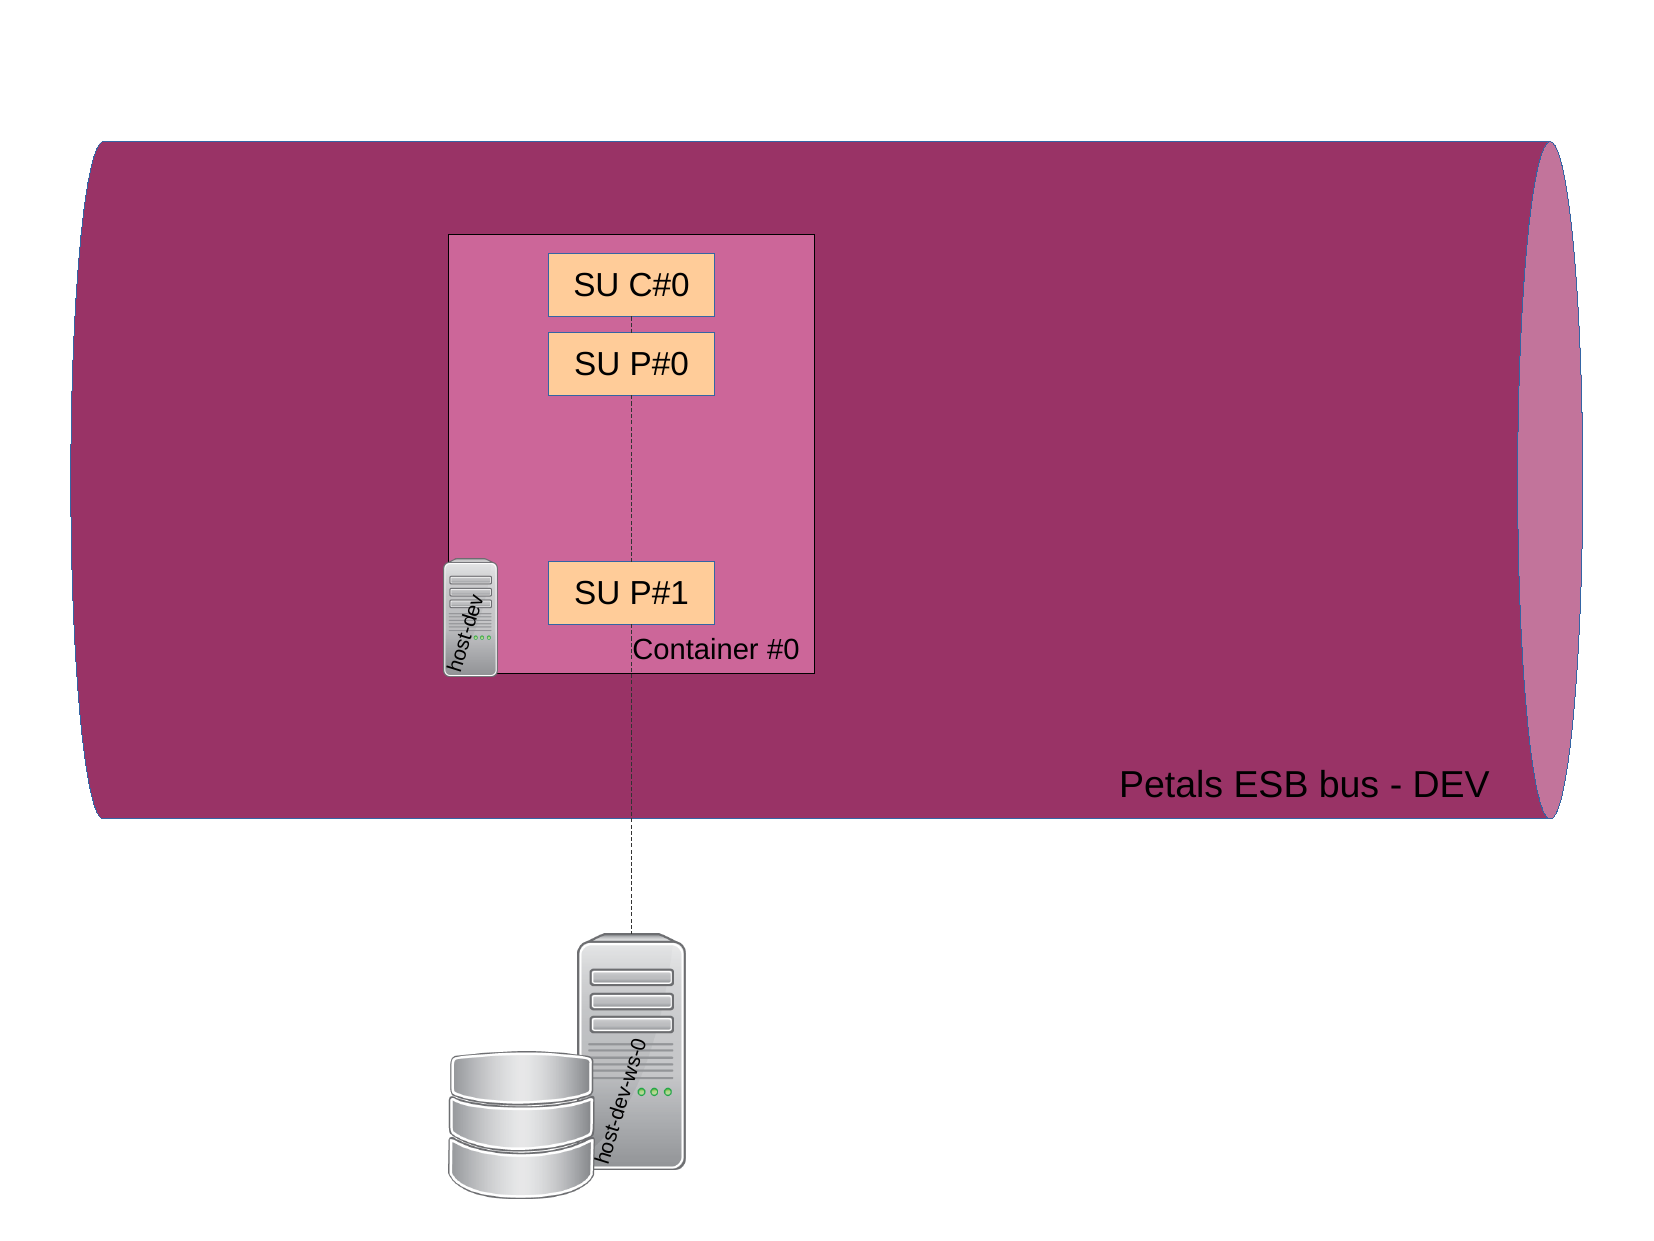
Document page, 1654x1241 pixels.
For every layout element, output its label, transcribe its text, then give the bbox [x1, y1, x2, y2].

text_box SU C#0 [548, 253, 715, 317]
text_box Container #0 [448, 234, 815, 674]
text_box Petals ESB bus - DEV [1104, 755, 1505, 818]
picture [448, 933, 686, 1199]
text_box SU P#1 [548, 561, 715, 625]
text_box host-dev-ws-0 [578, 1018, 687, 1191]
text_box host-dev [431, 575, 524, 699]
picture [443, 558, 498, 637]
text_box SU P#0 [548, 332, 715, 396]
picture [647, 1043, 686, 1170]
text_box [70, 141, 1548, 819]
